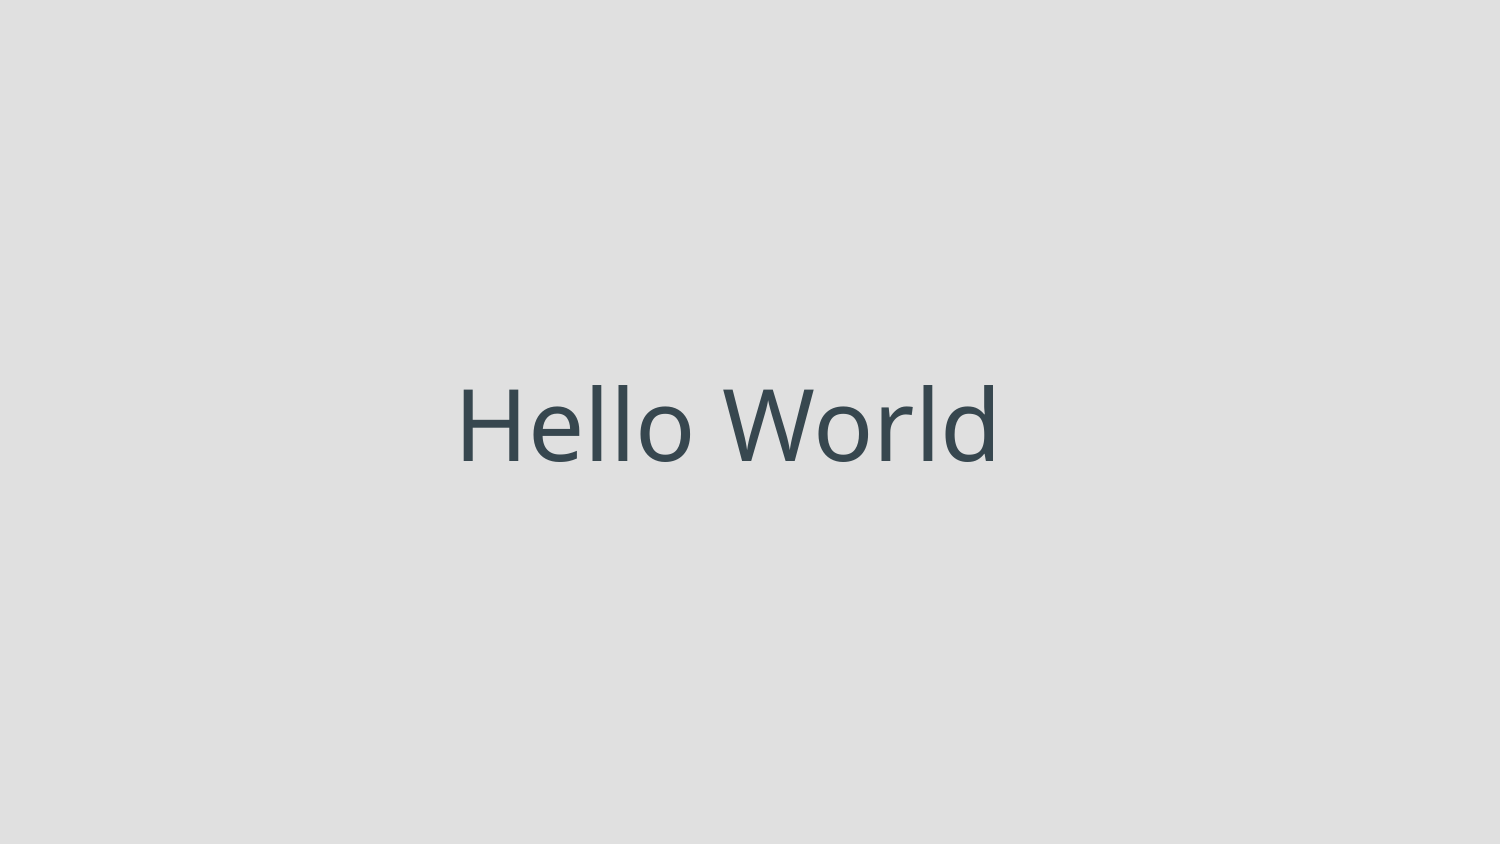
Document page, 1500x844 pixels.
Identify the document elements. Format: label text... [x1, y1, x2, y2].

title Hello World [80, 86, 1377, 758]
